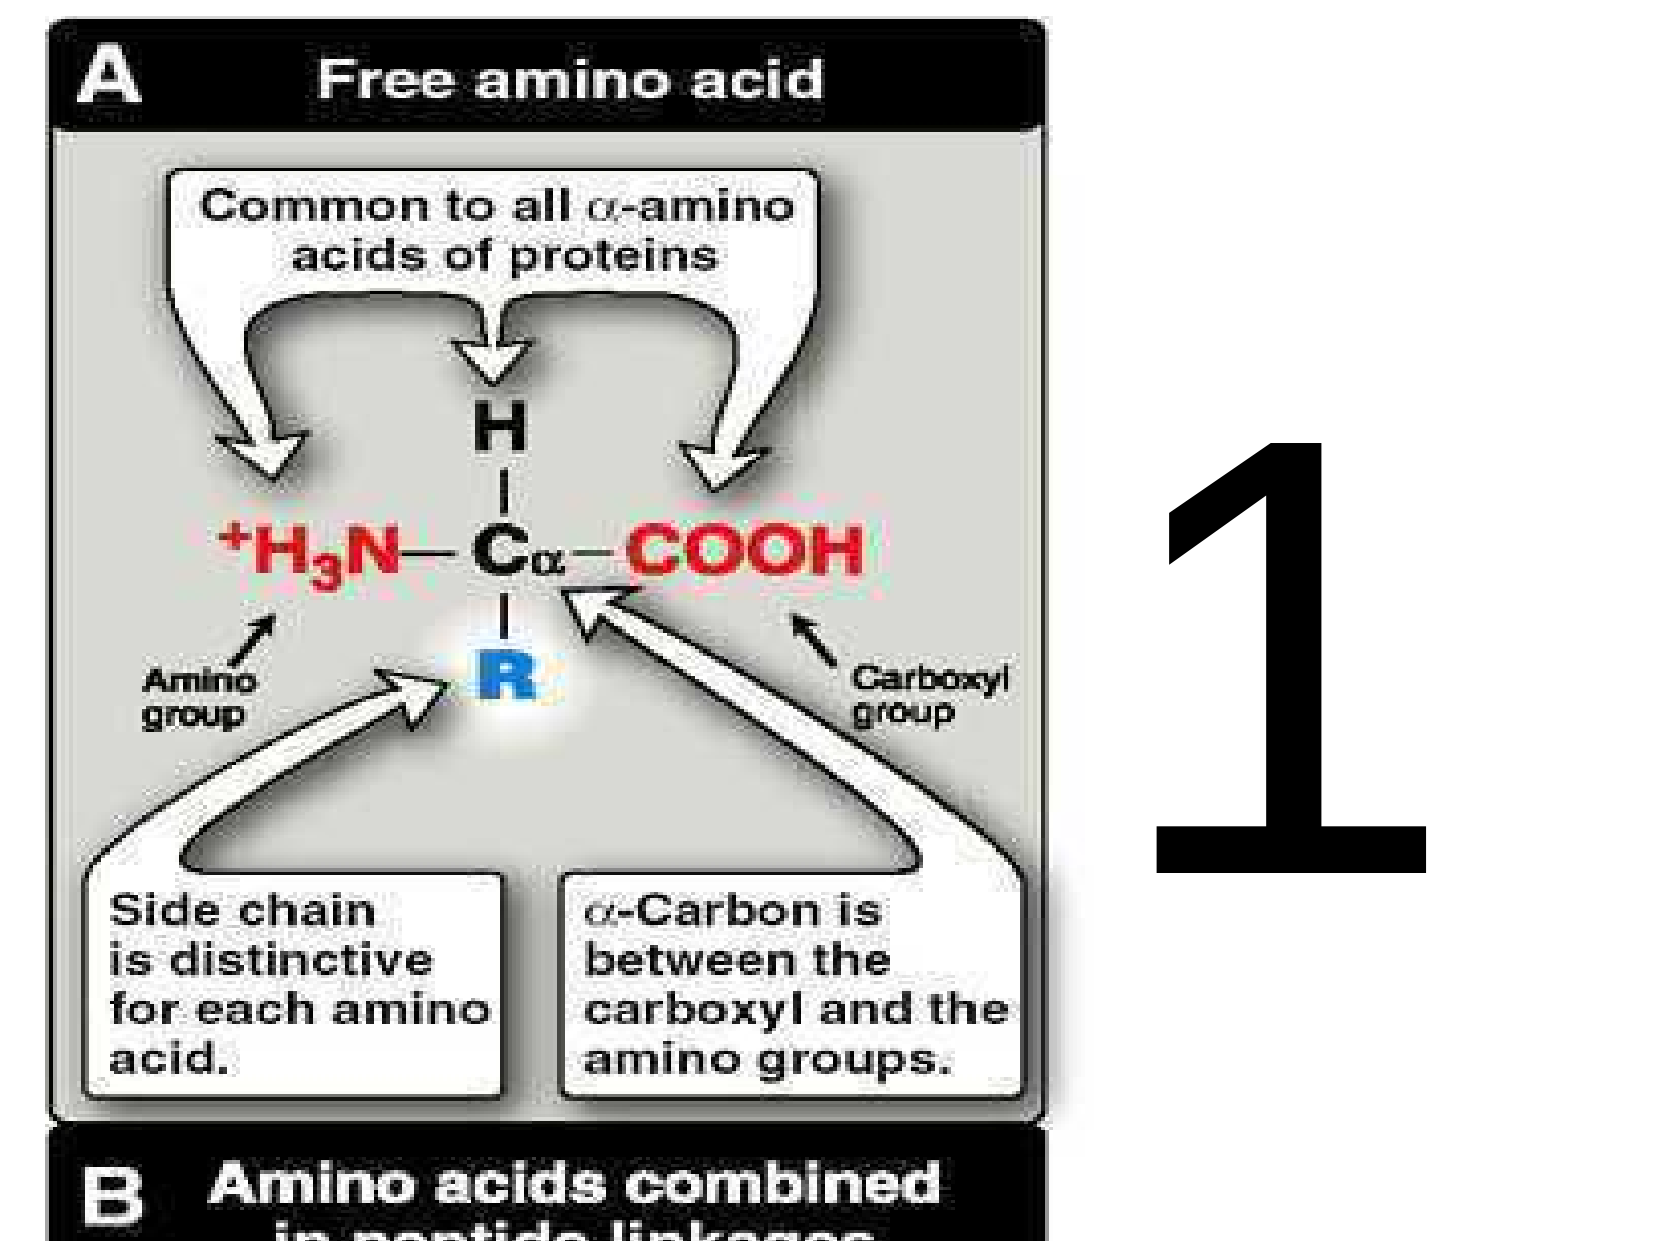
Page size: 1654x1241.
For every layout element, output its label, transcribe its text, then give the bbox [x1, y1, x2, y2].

text_box 1 [1095, 300, 1561, 1029]
picture [45, 16, 1094, 1241]
